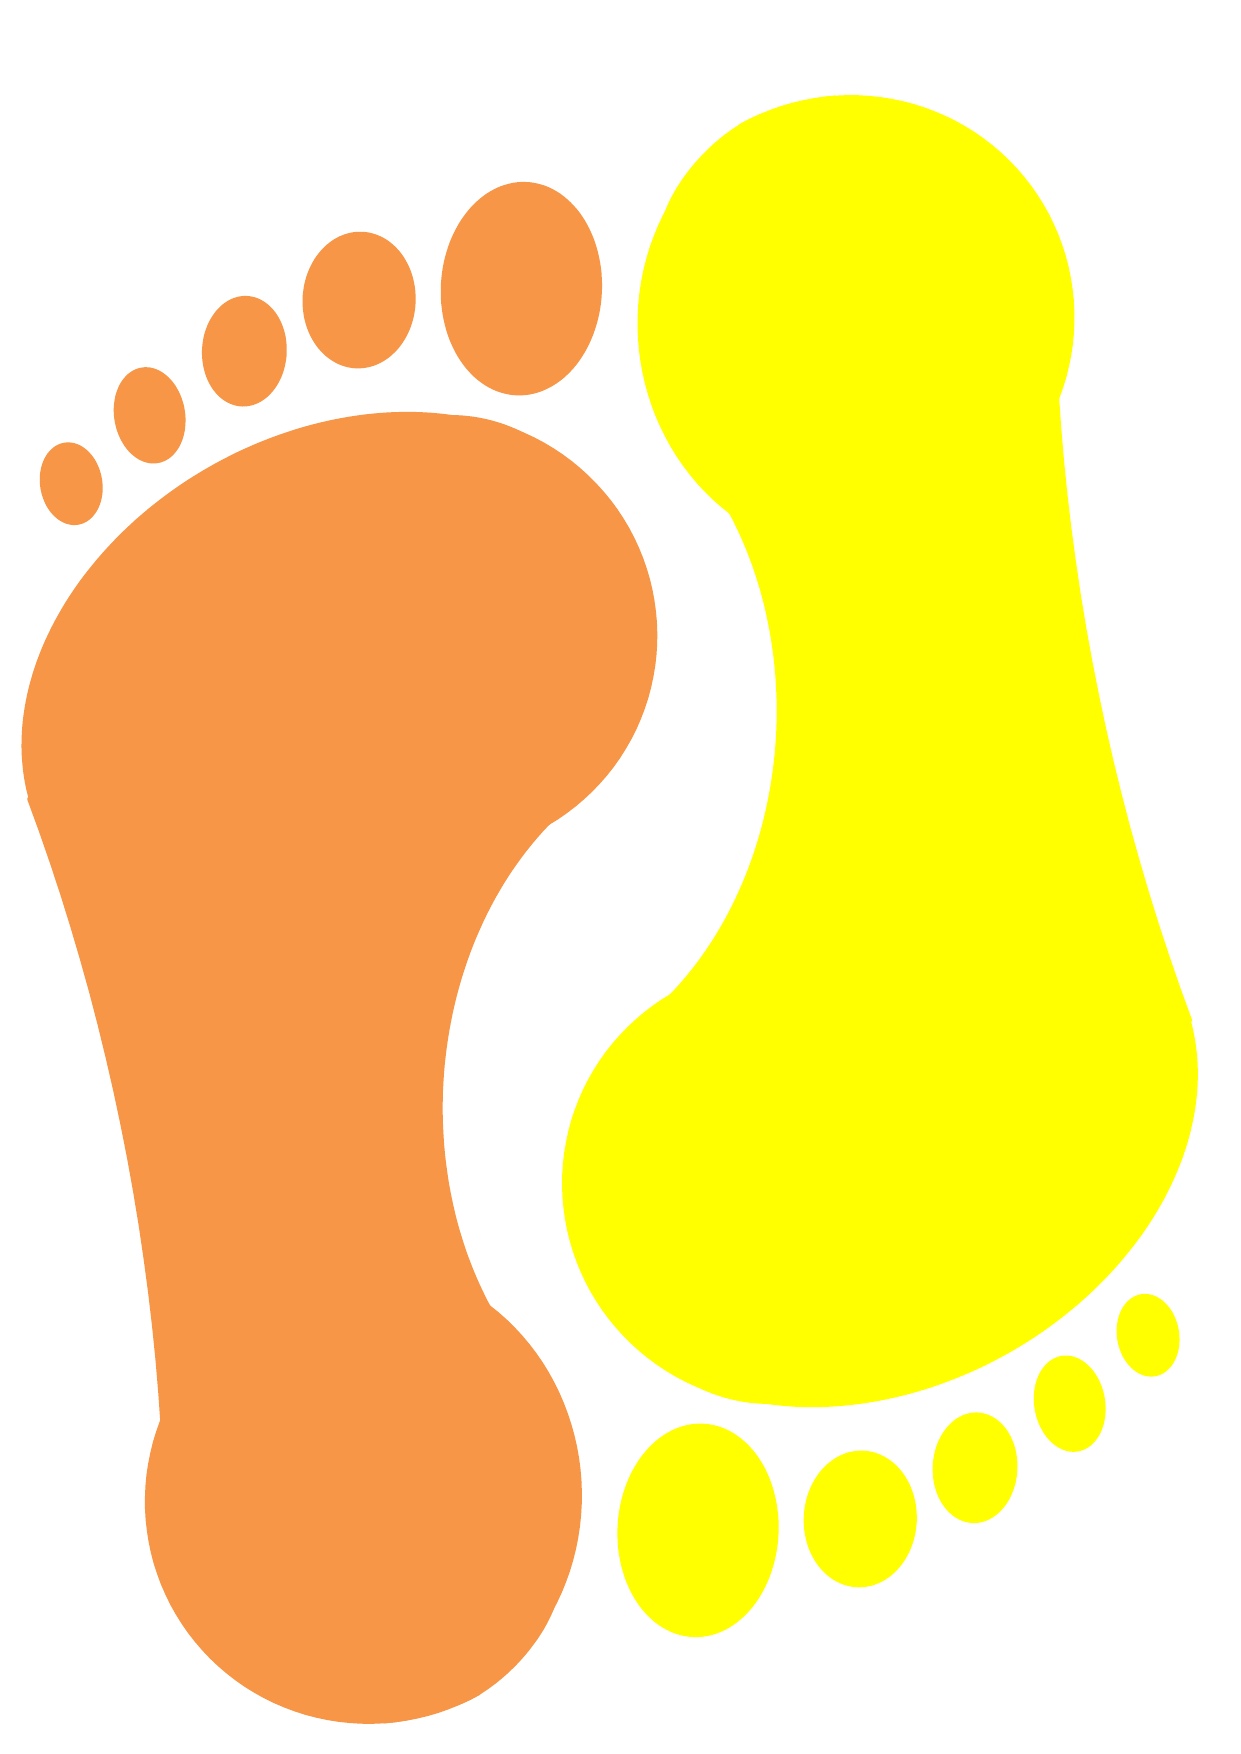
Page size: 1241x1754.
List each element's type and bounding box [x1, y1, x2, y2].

text_box [934, 1414, 1016, 1521]
text_box [41, 444, 101, 523]
text_box [619, 1425, 777, 1636]
text_box [115, 369, 184, 462]
text_box [23, 413, 656, 1722]
text_box [304, 233, 414, 367]
text_box [442, 184, 600, 394]
text_box [204, 298, 285, 405]
text_box [1118, 1295, 1178, 1375]
text_box [564, 97, 1196, 1406]
text_box [1035, 1357, 1104, 1450]
text_box [805, 1452, 915, 1586]
